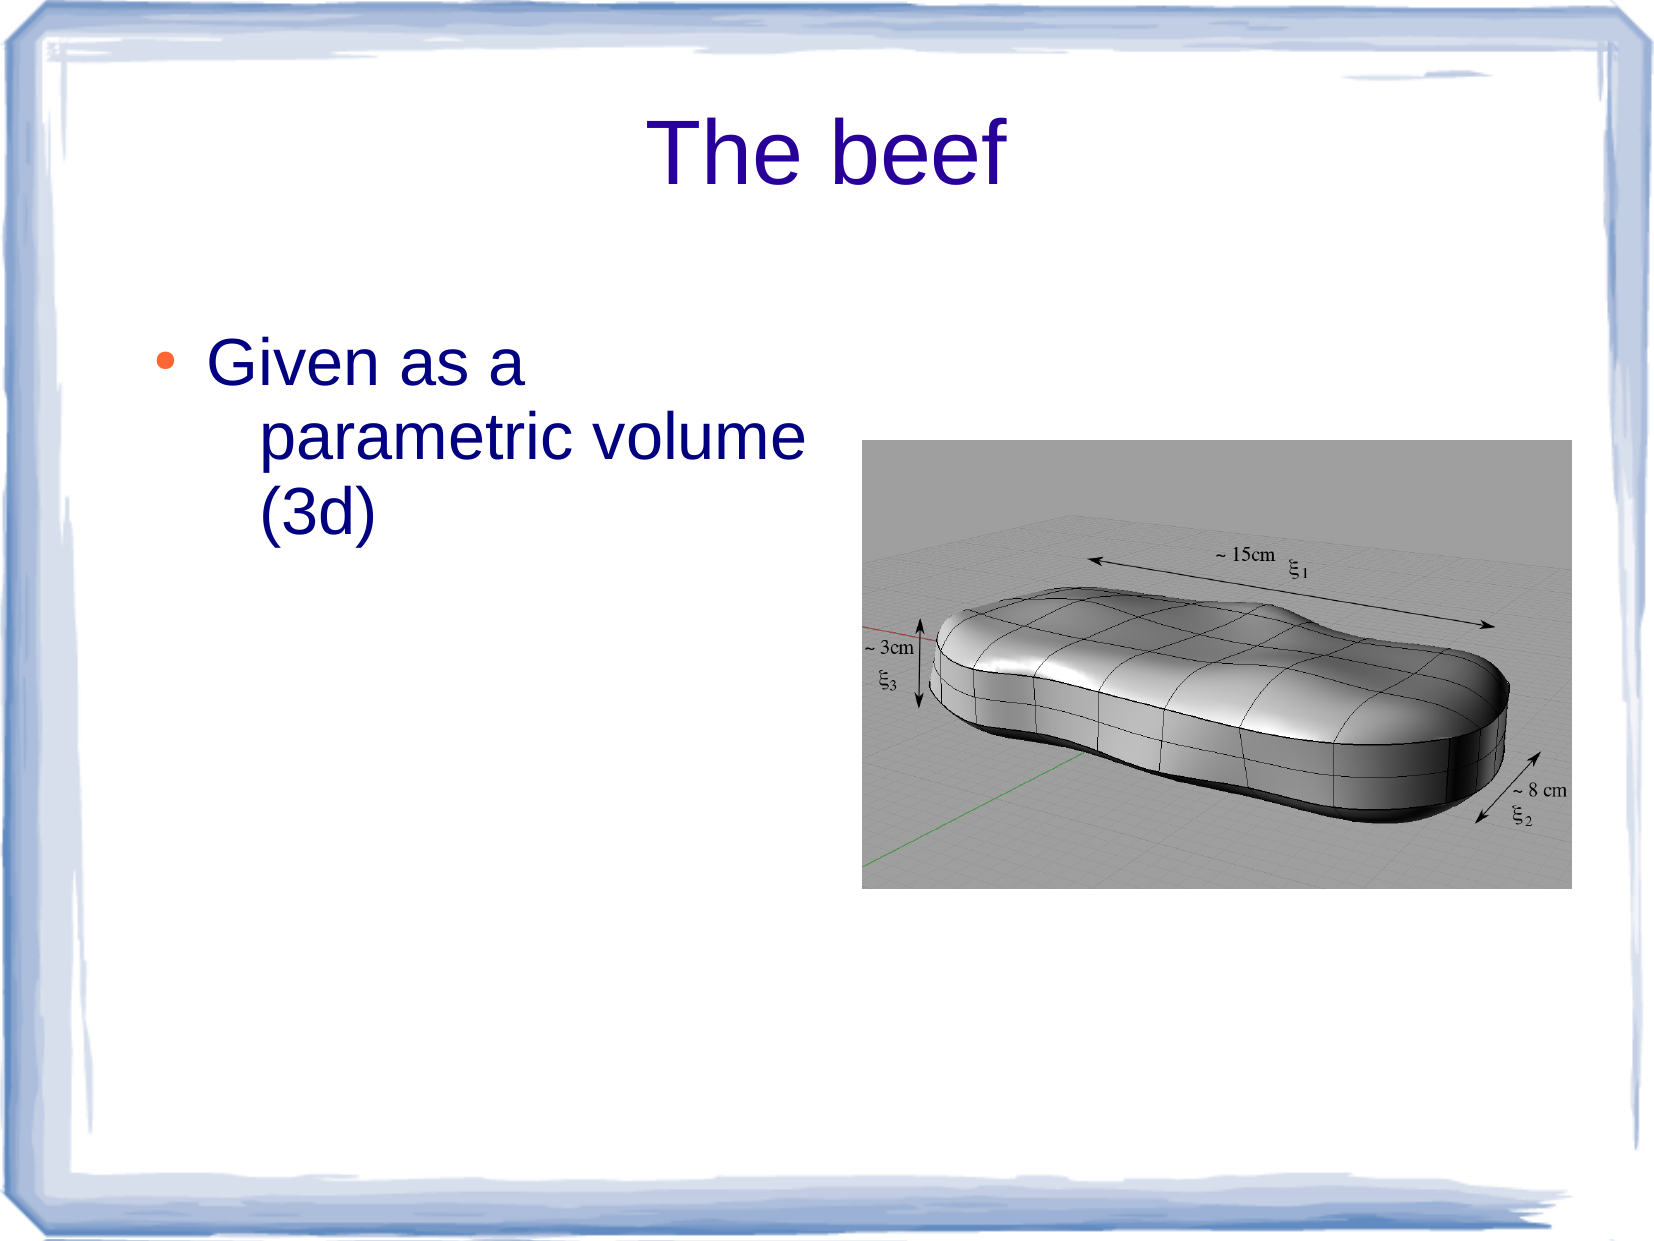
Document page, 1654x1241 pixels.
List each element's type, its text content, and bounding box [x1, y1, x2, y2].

picture [0, 0, 1654, 1241]
list Given as a parametric volume (3d) [118, 324, 827, 1004]
title The beef [82, 49, 1571, 257]
